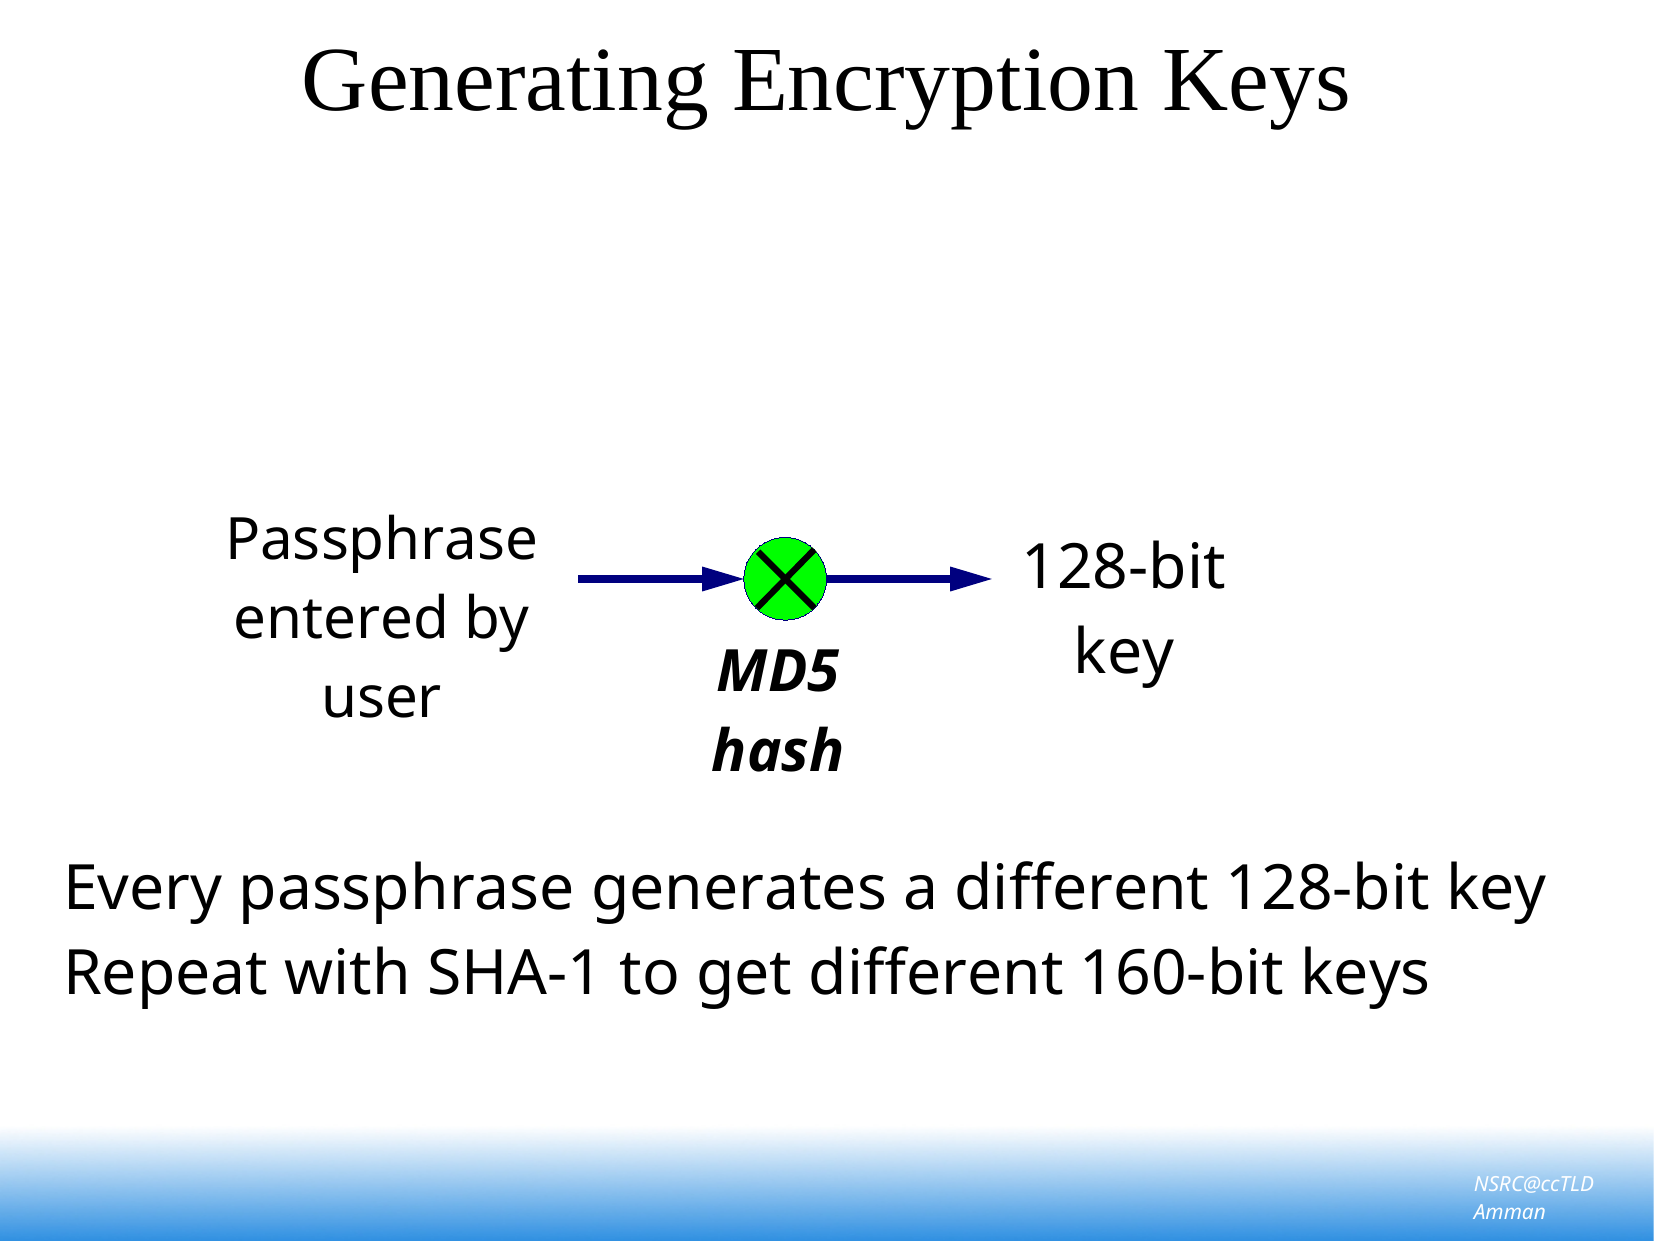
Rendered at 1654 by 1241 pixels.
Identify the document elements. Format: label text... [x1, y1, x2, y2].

title Generating Encryption Keys [156, 29, 1499, 227]
text_box [791, 552, 827, 606]
picture [0, 1124, 1654, 1241]
text_box MD5 hash [711, 629, 845, 789]
text_box Every passphrase generates a different 128-bit key Repeat with SHA-1 to get different 160-bit keys [46, 842, 1550, 1013]
text_box [743, 537, 812, 606]
text_box [759, 585, 812, 621]
text_box Passphrase entered by user [224, 496, 539, 735]
text_box 128-bit key [1021, 521, 1227, 692]
